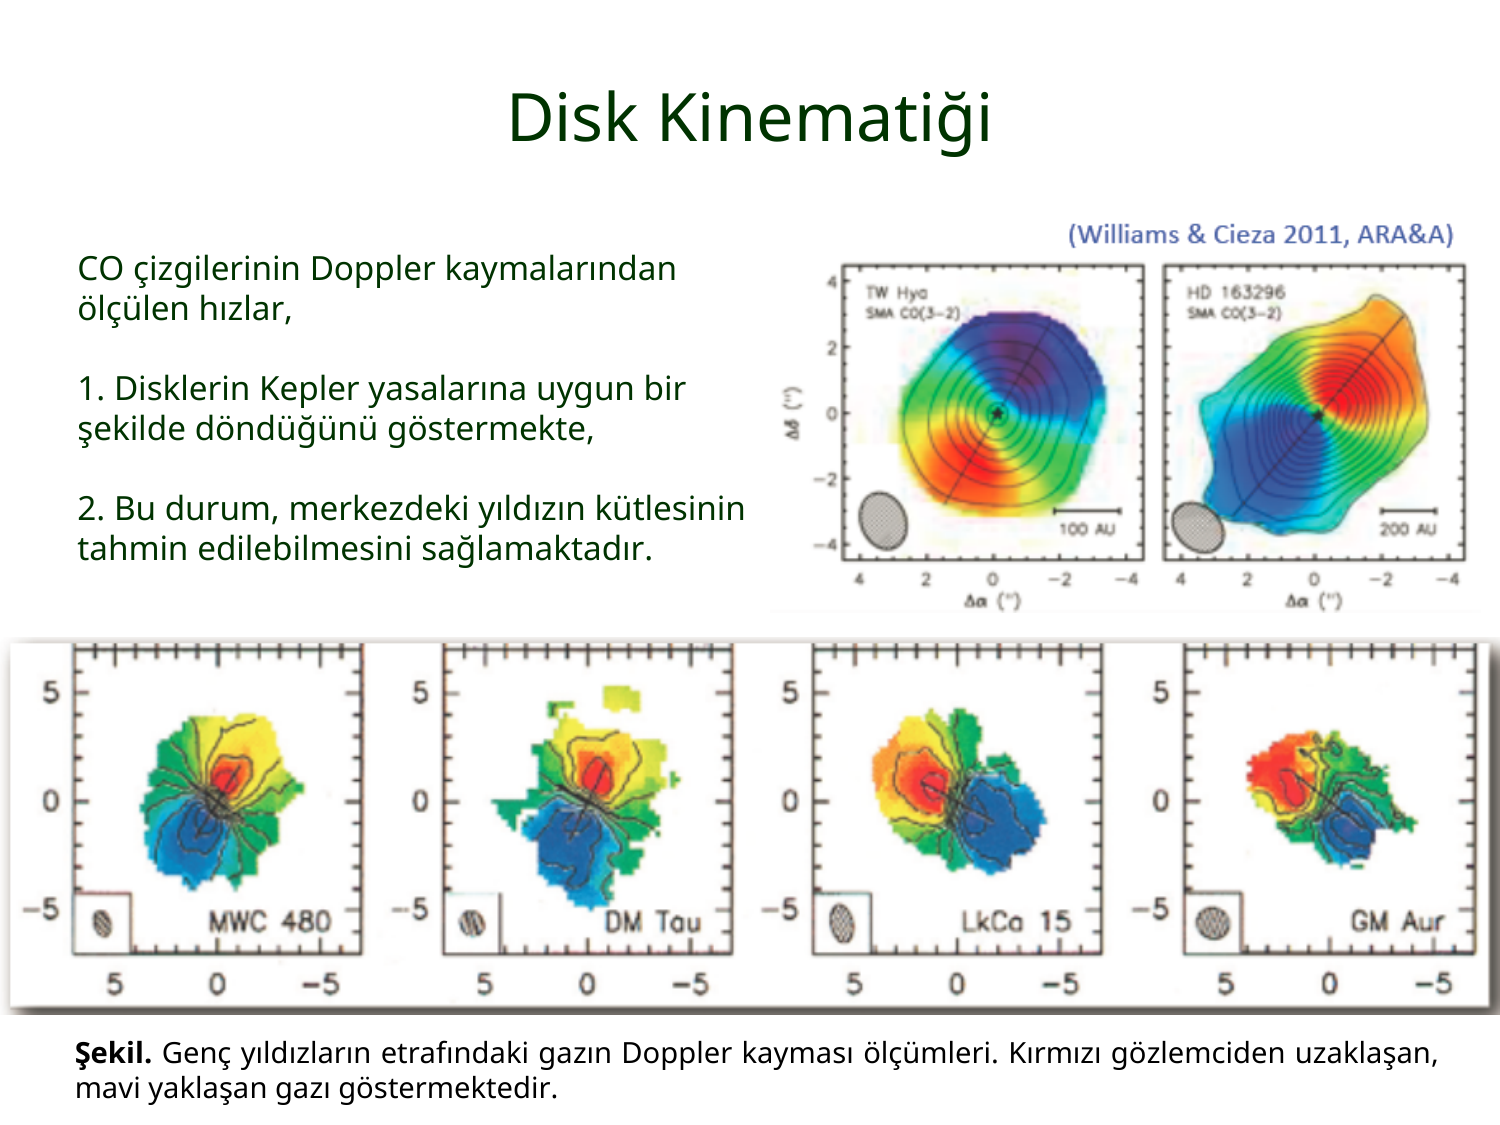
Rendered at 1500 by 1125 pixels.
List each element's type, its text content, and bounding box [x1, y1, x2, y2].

text_box CO çizgilerinin Doppler kaymalarından ölçülen hızlar, 1. Disklerin Kepler yasalarına uygun bir şekilde döndüğünü göstermekte, 2. Bu durum, merkezdeki yıldızın kütlesinin tahmin edilebilmesini sağlamaktadır. [62, 239, 789, 615]
picture [770, 221, 1481, 613]
text_box Şekil. Genç yıldızların etrafındaki gazın Doppler kayması ölçümleri. Kırmızı gözlemciden uzaklaşan, mavi yaklaşan gazı göstermektedir. [60, 1026, 1456, 1112]
picture [0, 637, 1500, 1015]
title Disk Kinematiği [75, 21, 1426, 209]
